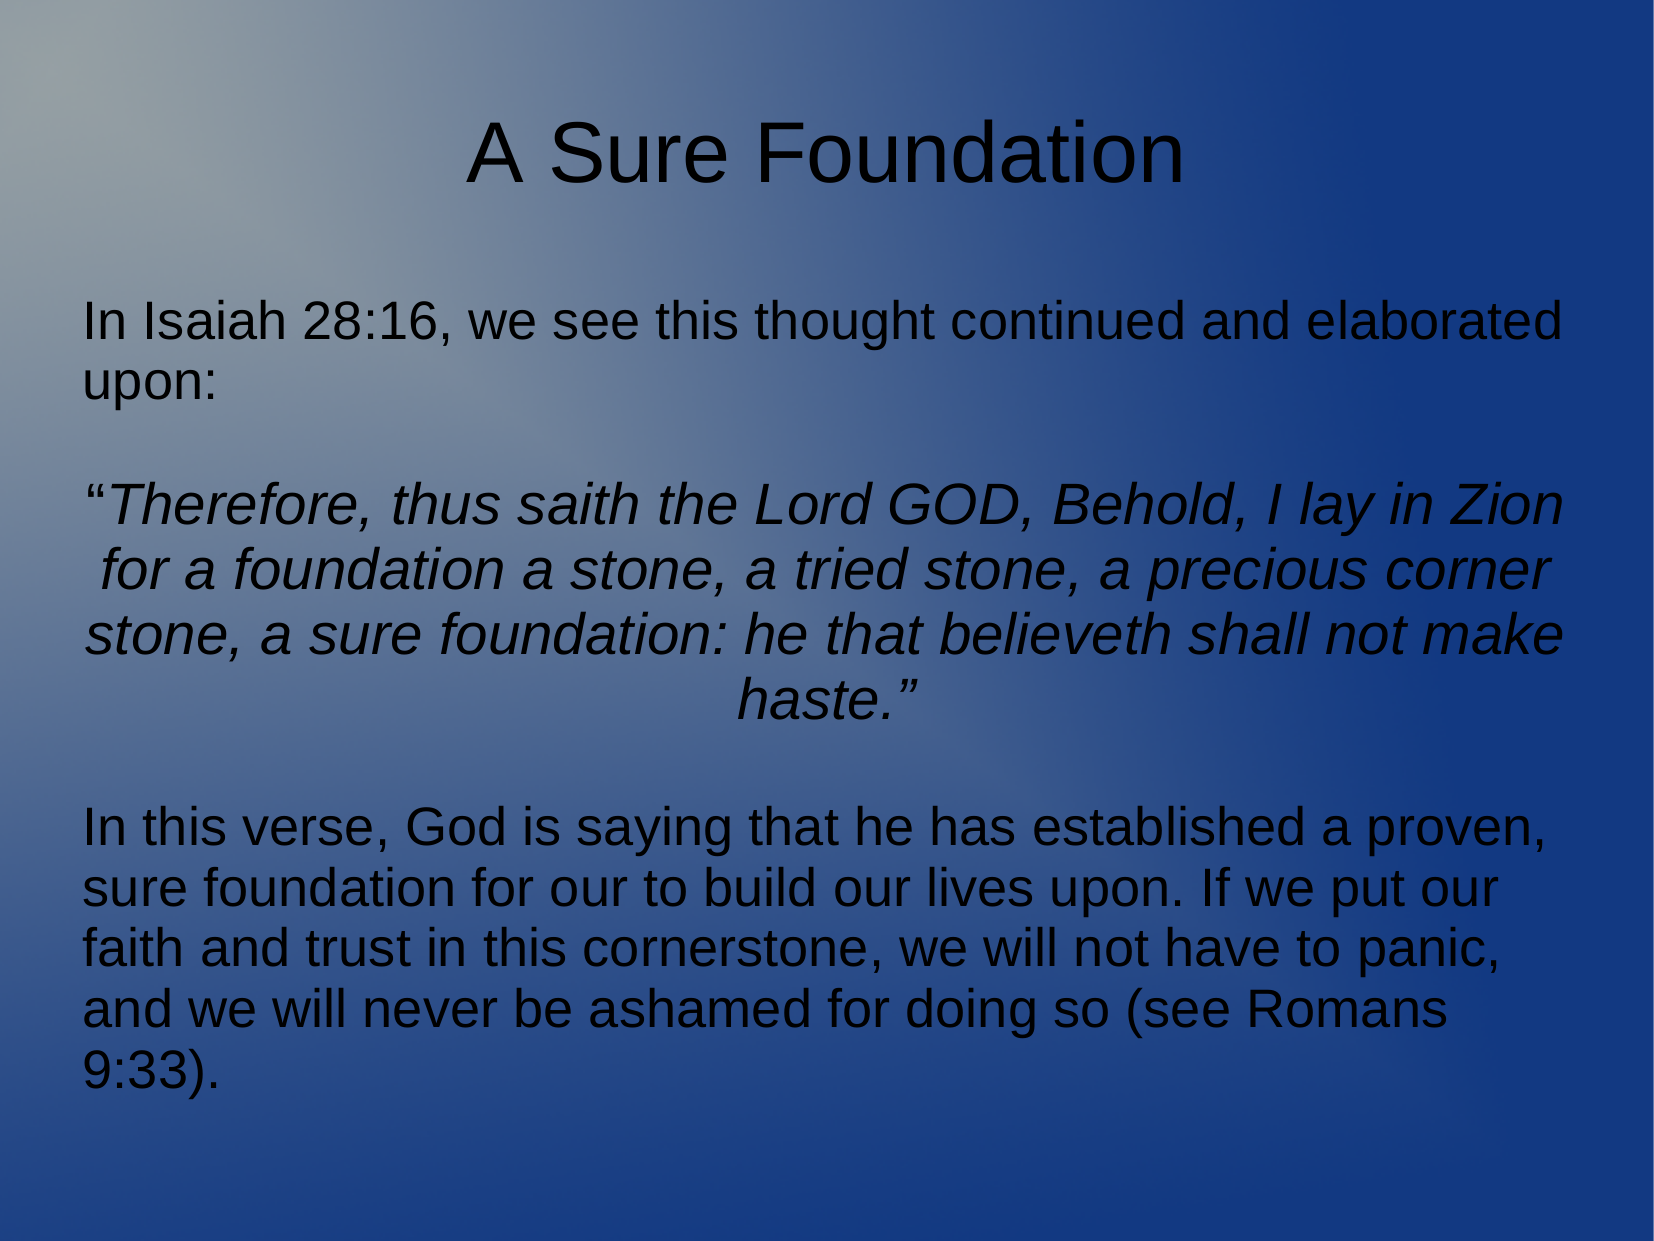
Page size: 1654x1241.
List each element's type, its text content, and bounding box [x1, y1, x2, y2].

picture [0, 0, 1654, 1241]
title A Sure Foundation [82, 49, 1571, 257]
subtitle In Isaiah 28:16, we see this thought continued and elaborated upon: “Therefore, thus saith the Lord GOD, Behold, I lay in Zion for a foundation a stone, a tried stone, a precious corner stone, a sure foundation: he that believeth shall not make haste.” In this verse, God is saying that he has established a proven, sure foundation for our to build our lives upon. If we put our faith and trust in this cornerstone, we will not have to panic, and we will never be ashamed for doing so (see Romans 9:33). [82, 290, 1571, 1218]
